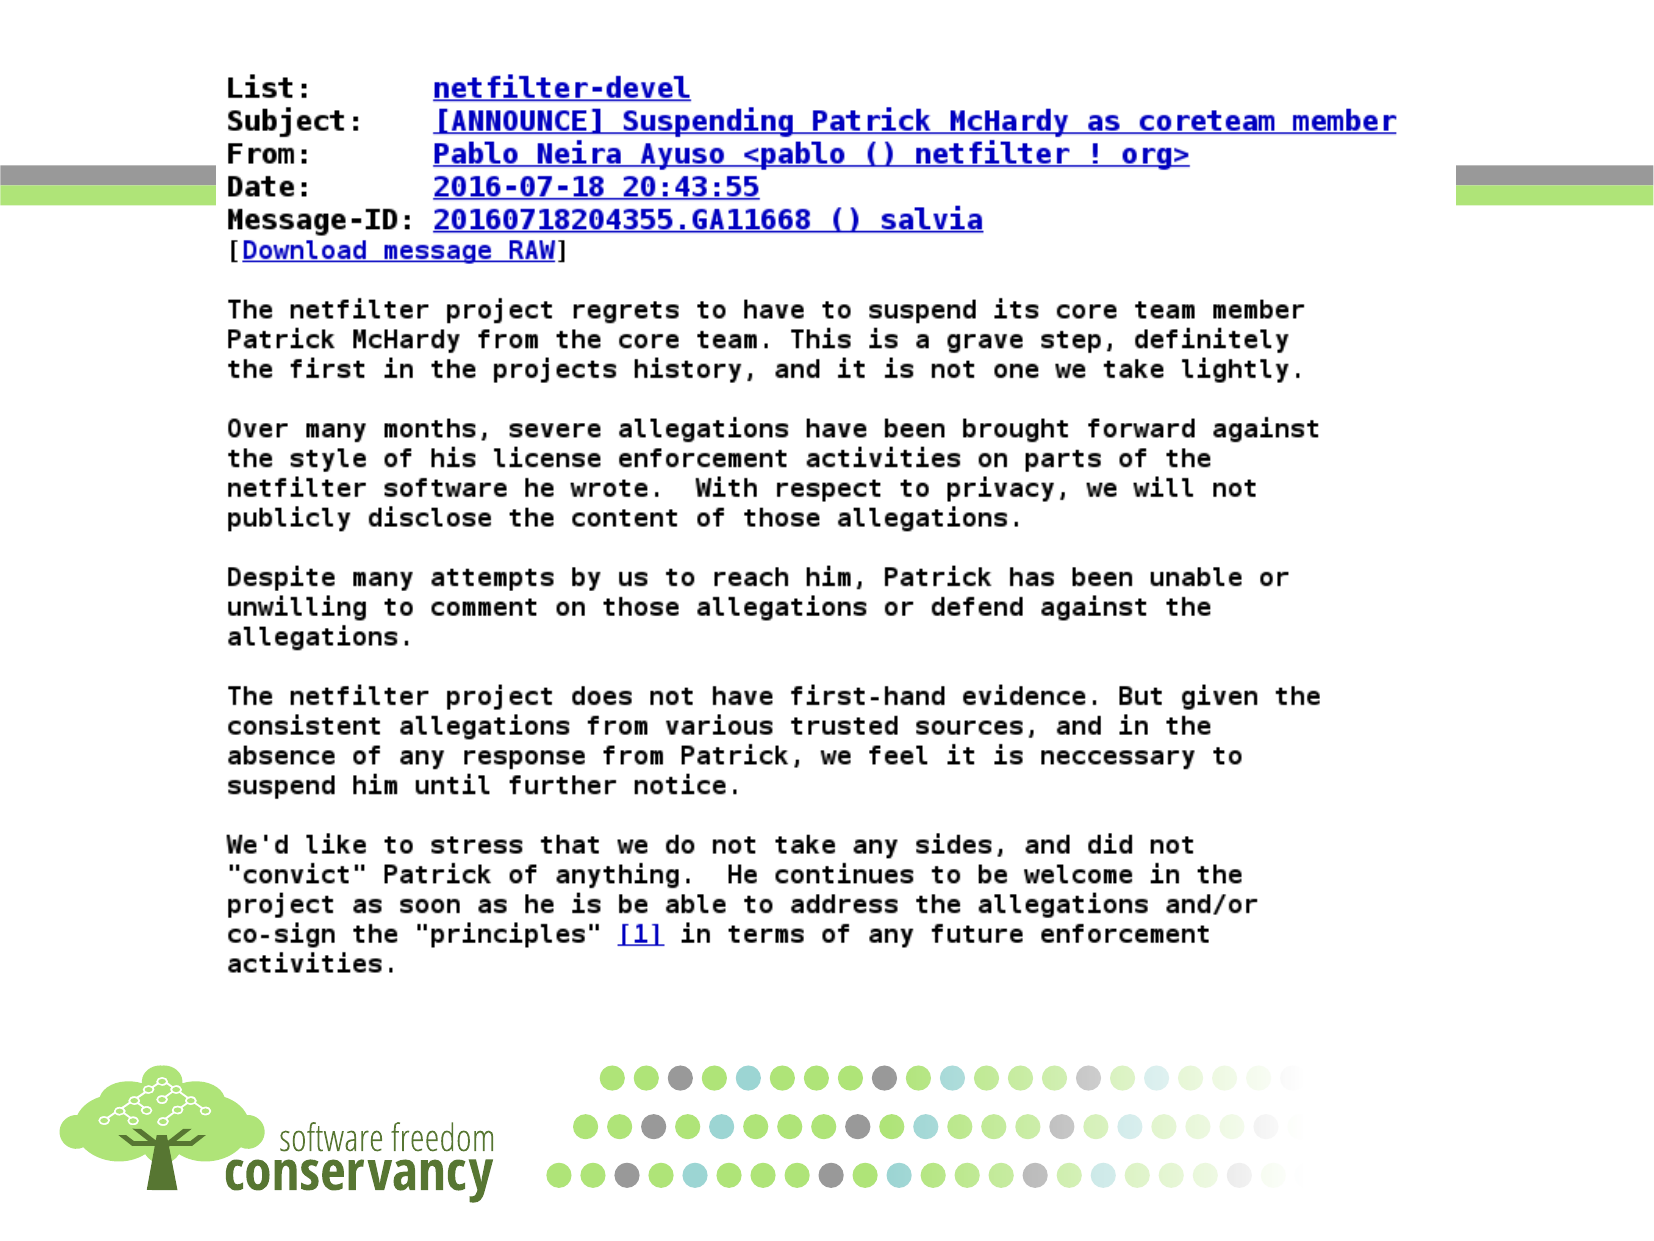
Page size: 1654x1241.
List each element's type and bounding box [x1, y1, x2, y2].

picture [216, 59, 1456, 990]
